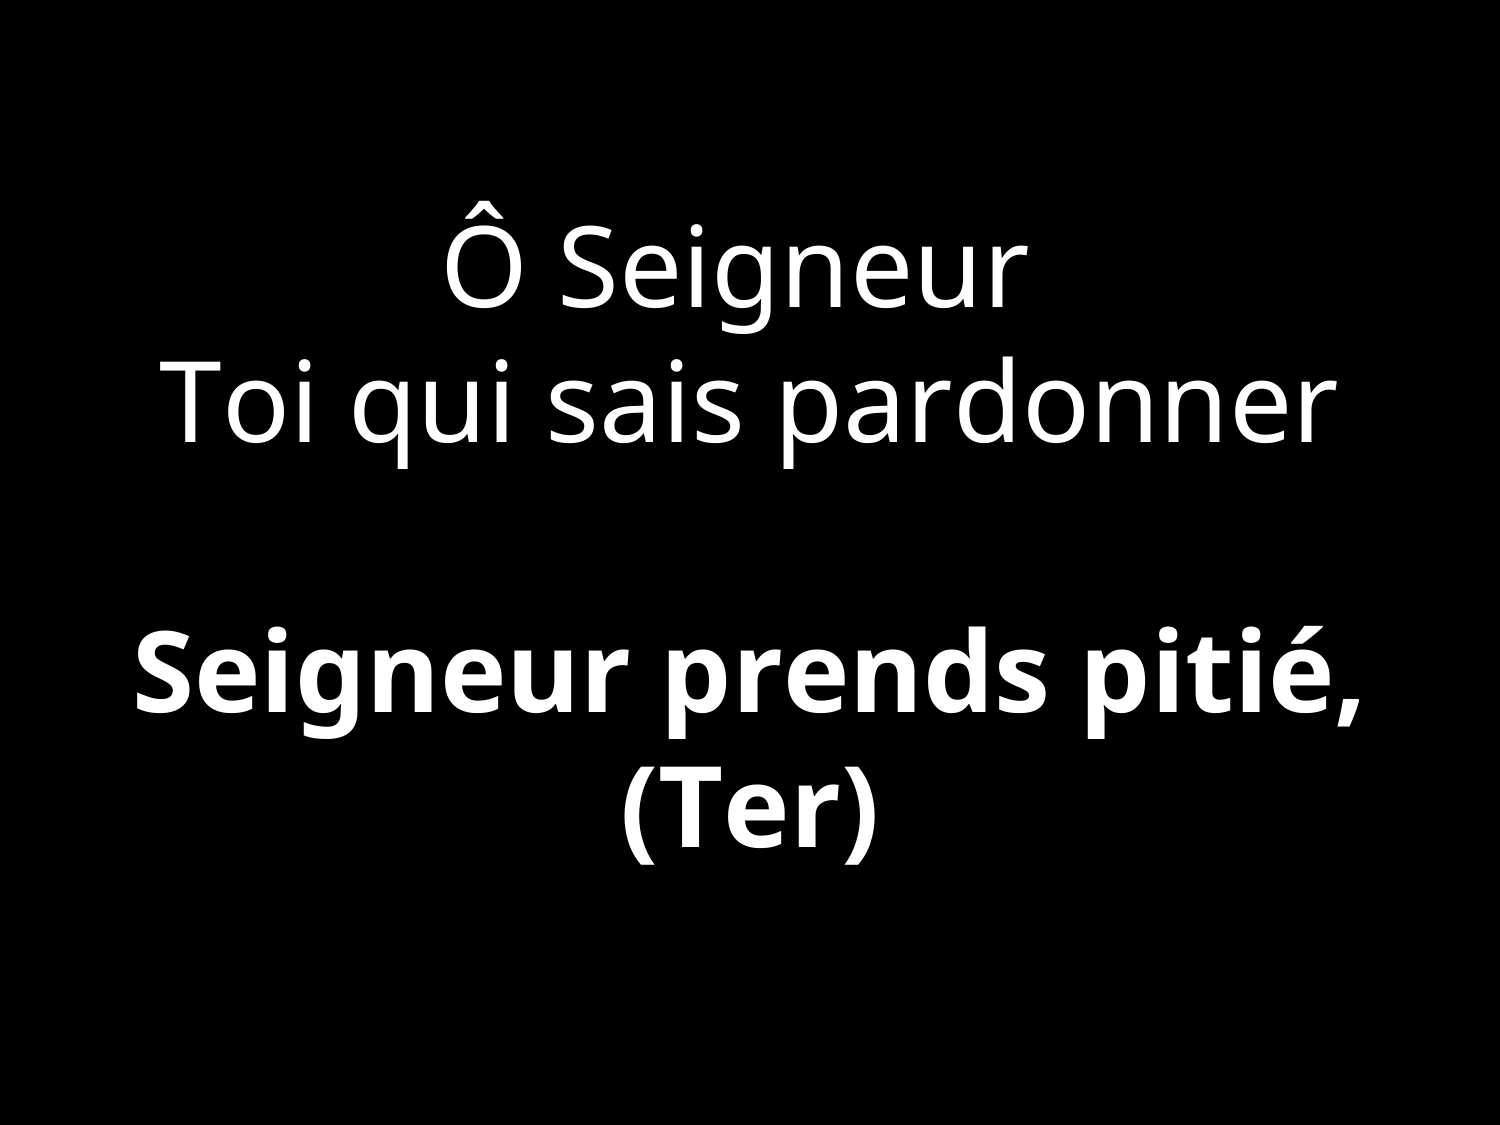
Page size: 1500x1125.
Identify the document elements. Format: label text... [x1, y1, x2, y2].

text_box Ô Seigneur Toi qui sais pardonner Seigneur prends pitié, (Ter) [0, 420, 1500, 945]
